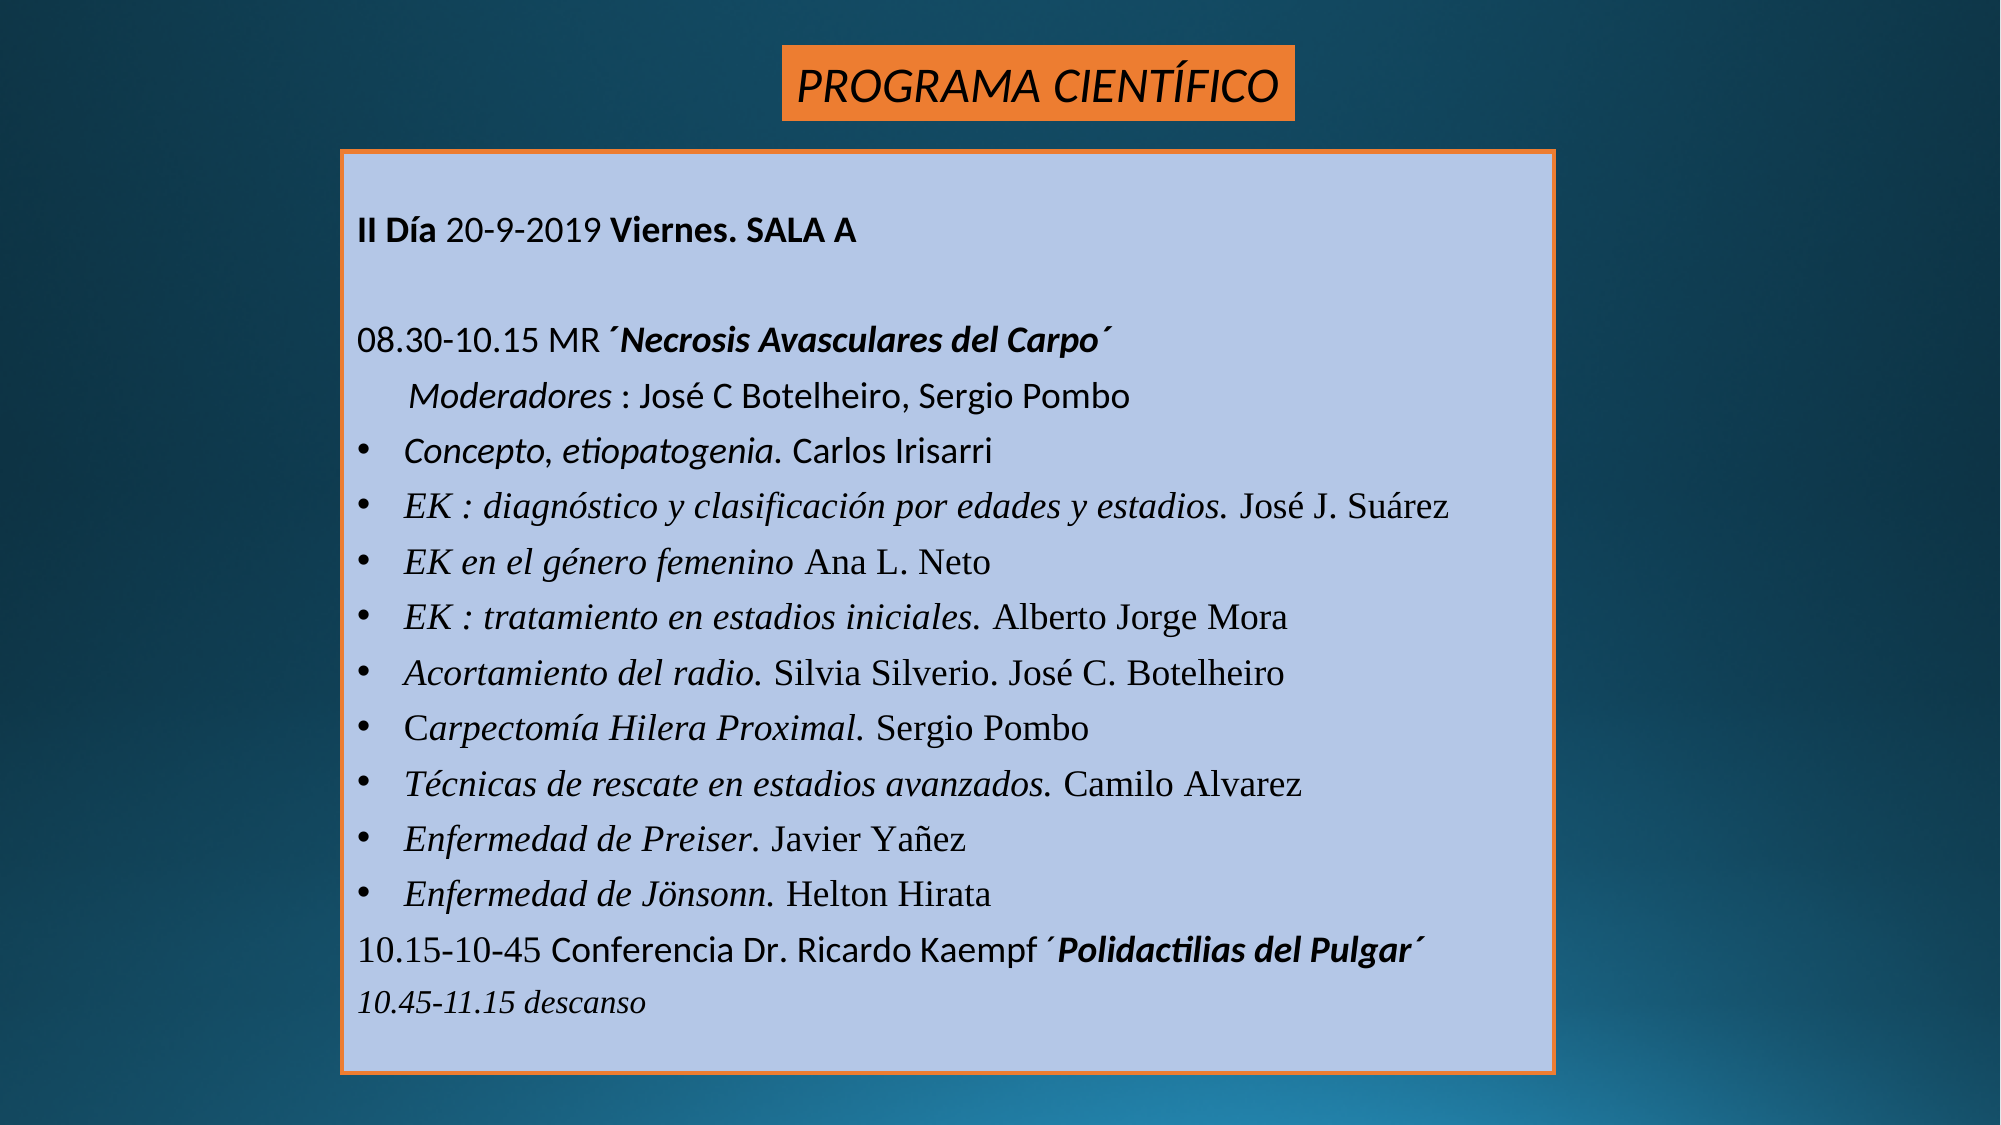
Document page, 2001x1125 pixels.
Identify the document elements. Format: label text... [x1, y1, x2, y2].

text_box II Día 20-9-2019 Viernes. SALA A 08.30-10.15 MR ´Necrosis Avasculares del Carpo´ Moderadores : José C Botelheiro, Sergio Pombo Concepto, etiopatogenia. Carlos Irisarri EK : diagnóstico y clasificación por edades y estadios. José J. Suárez EK en el género femenino Ana L. Neto EK : tratamiento en estadios iniciales. Alberto Jorge Mora Acortamiento del radio. Silvia Silverio. José C. Botelheiro Carpectomía Hilera Proximal. Sergio Pombo Técnicas de rescate en estadios avanzados. Camilo Alvarez Enfermedad de Preiser. Javier Yañez Enfermedad de Jönsonn. Helton Hirata 10.15-10-45 Conferencia Dr. Ricardo Kaempf ´Polidactilias del Pulgar´ 10.45-11.15 descanso [342, 152, 1554, 1073]
text_box PROGRAMA CIENTÍFICO [782, 45, 1295, 121]
